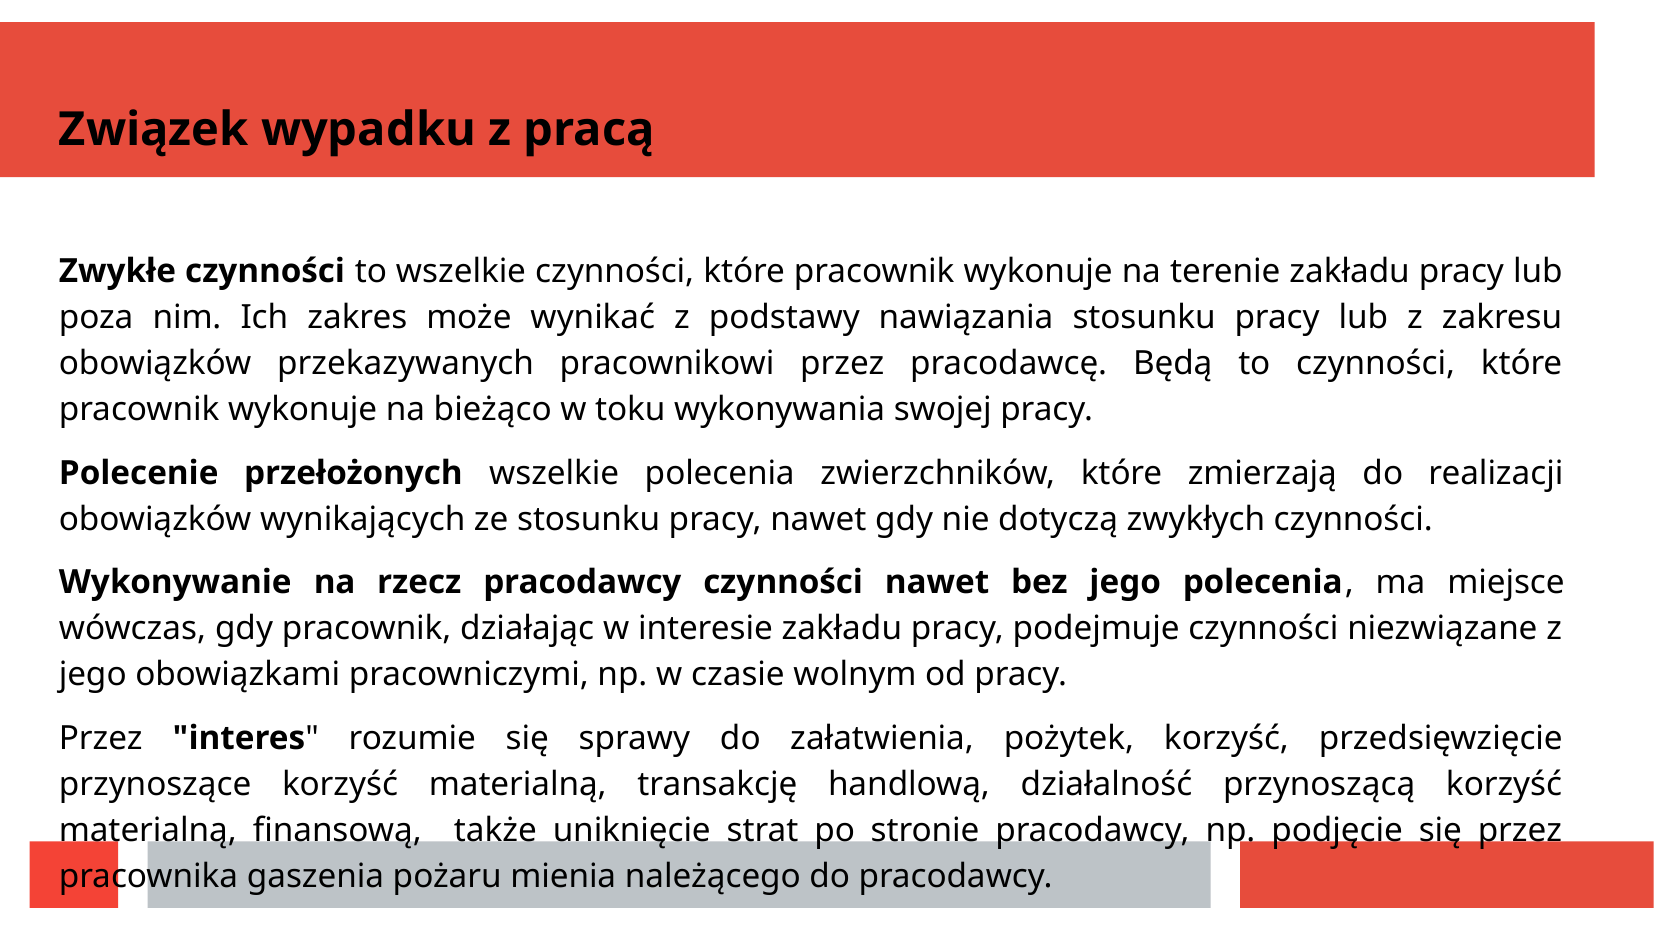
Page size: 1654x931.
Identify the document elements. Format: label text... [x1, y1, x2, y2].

subtitle Zwykłe czynności to wszelkie czynności, które pracownik wykonuje na terenie zakładu pracy lub poza nim. Ich zakres może wynikać z podstawy nawiązania stosunku pracy lub z zakresu obowiązków przekazywanych pracownikowi przez pracodawcę. Będą to czynności, które pracownik wykonuje na bieżąco w toku wykonywania swojej pracy. Polecenie przełożonych wszelkie polecenia zwierzchników, które zmierzają do realizacji obowiązków wynikających ze stosunku pracy, nawet gdy nie dotyczą zwykłych czynności. Wykonywanie na rzecz pracodawcy czynności nawet bez jego polecenia, ma miejsce wówczas, gdy pracownik, działając w interesie zakładu pracy, podejmuje czynności niezwiązane z jego obowiązkami pracowniczymi, np. w czasie wolnym od pracy. Przez "interes" rozumie się sprawy do załatwienia, pożytek, korzyść, przedsięwzięcie przynoszące korzyść materialną, transakcję handlową, działalność przynoszącą korzyść materialną, finansową, także uniknięcie strat po stronie pracodawcy, np. podjęcie się przez pracownika gaszenia pożaru mienia należącego do pracodawcy. [59, 243, 1565, 931]
title Związek wypadku z pracą [59, 44, 1595, 156]
